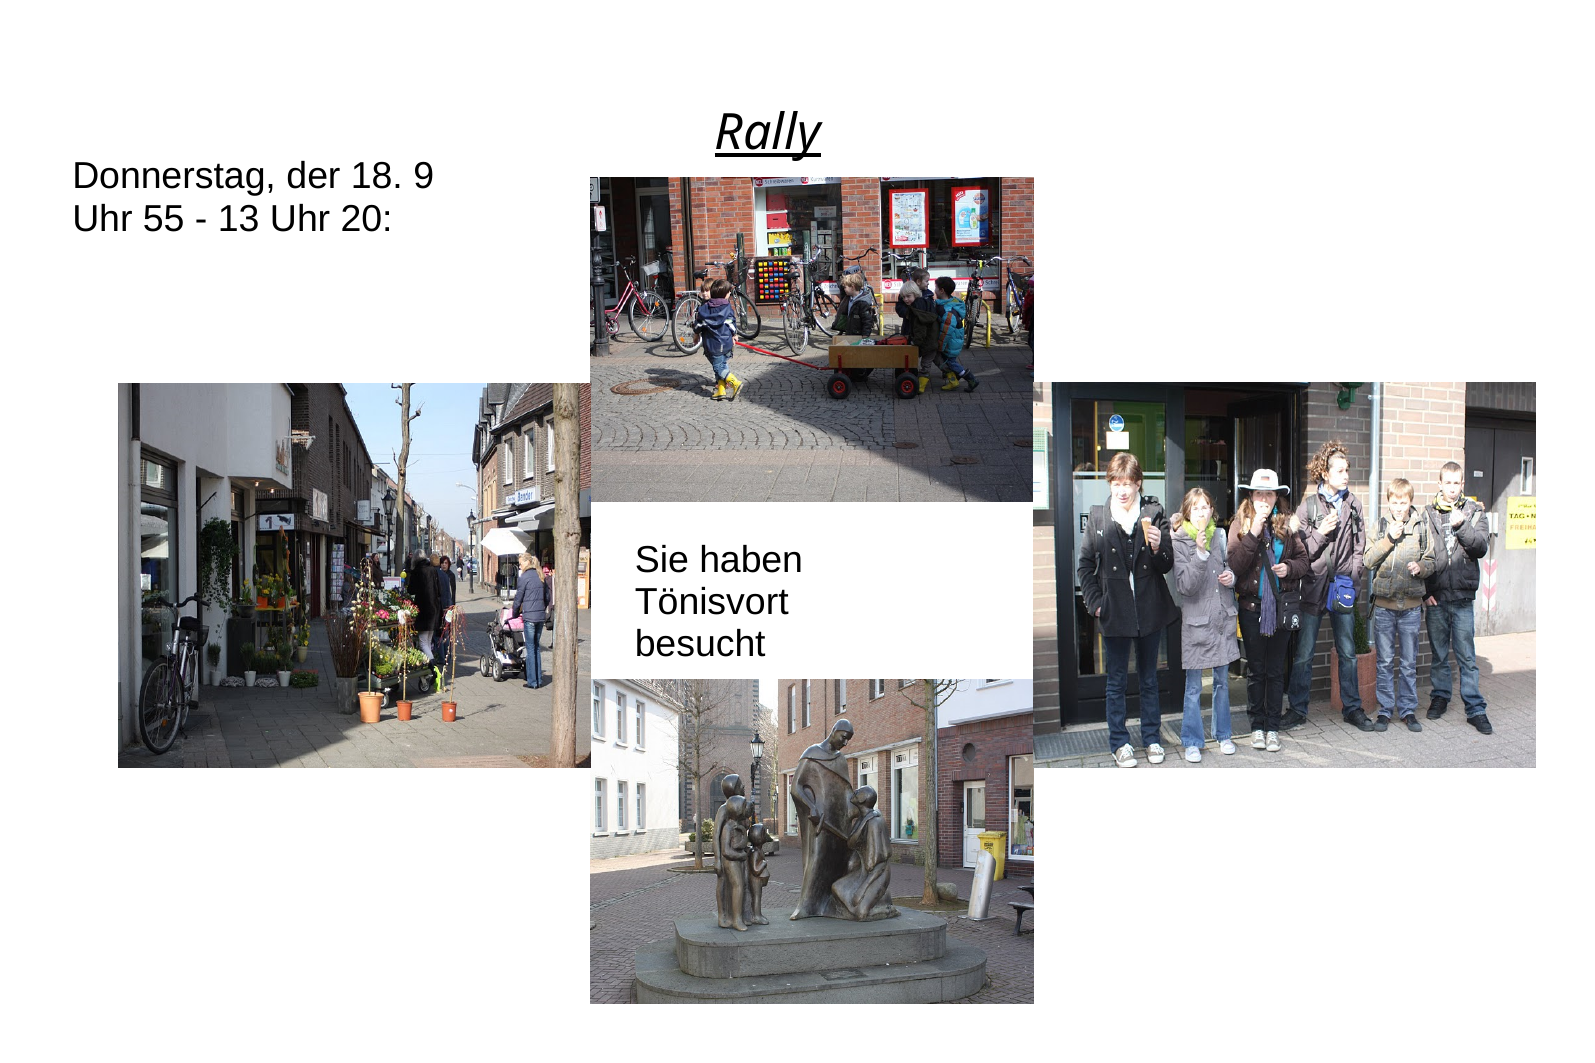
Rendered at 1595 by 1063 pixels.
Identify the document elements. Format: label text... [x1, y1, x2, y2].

picture [118, 177, 1536, 1004]
text_box Rally [354, 88, 1182, 160]
text_box Sie haben Tönisvort besucht [620, 531, 945, 673]
text_box Donnerstag, der 18. 9 Uhr 55 - 13 Uhr 20: [57, 147, 502, 247]
